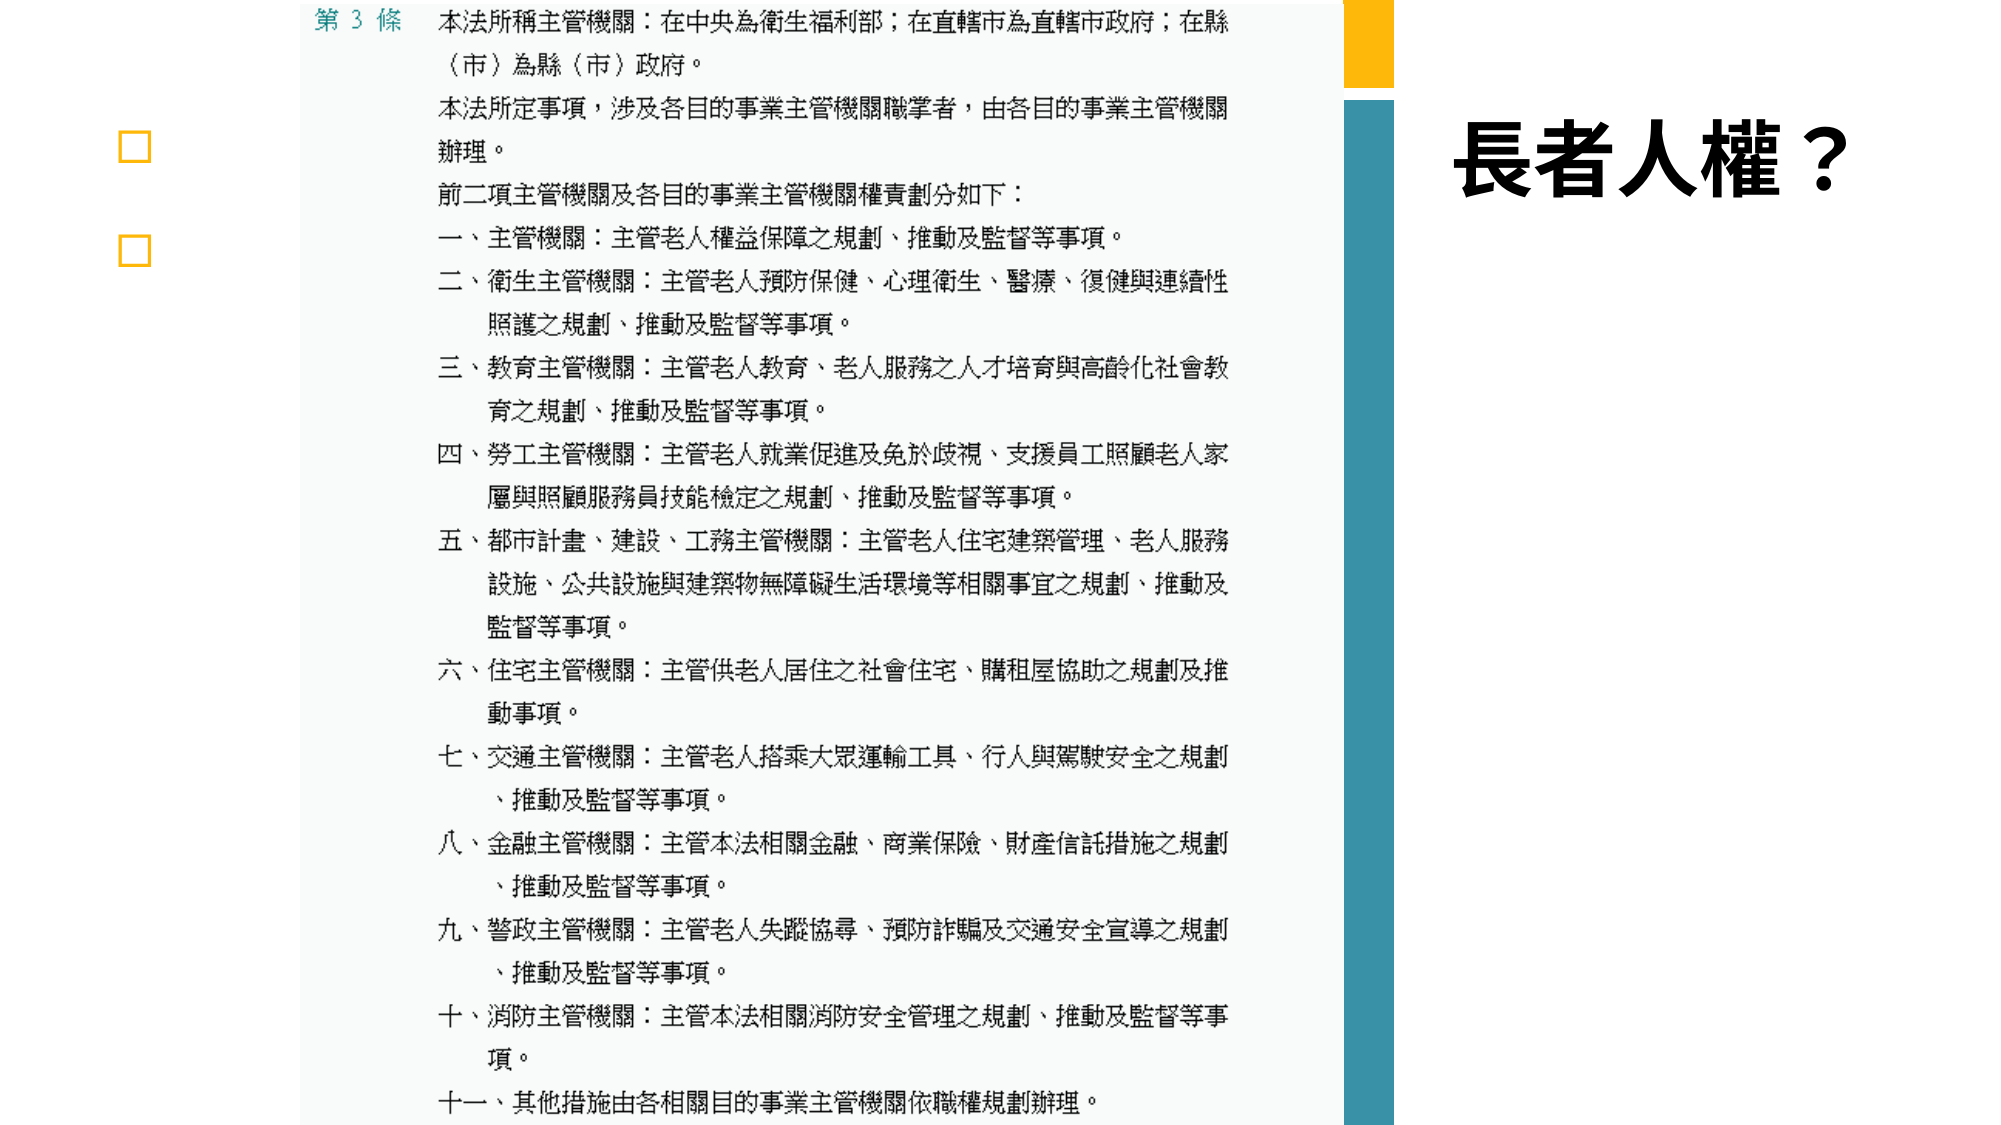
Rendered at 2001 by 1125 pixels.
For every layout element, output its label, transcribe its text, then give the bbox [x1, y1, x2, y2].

list [99, 99, 300, 1005]
title 長者人權？ [1433, 99, 1884, 1005]
picture [300, 4, 1344, 1125]
